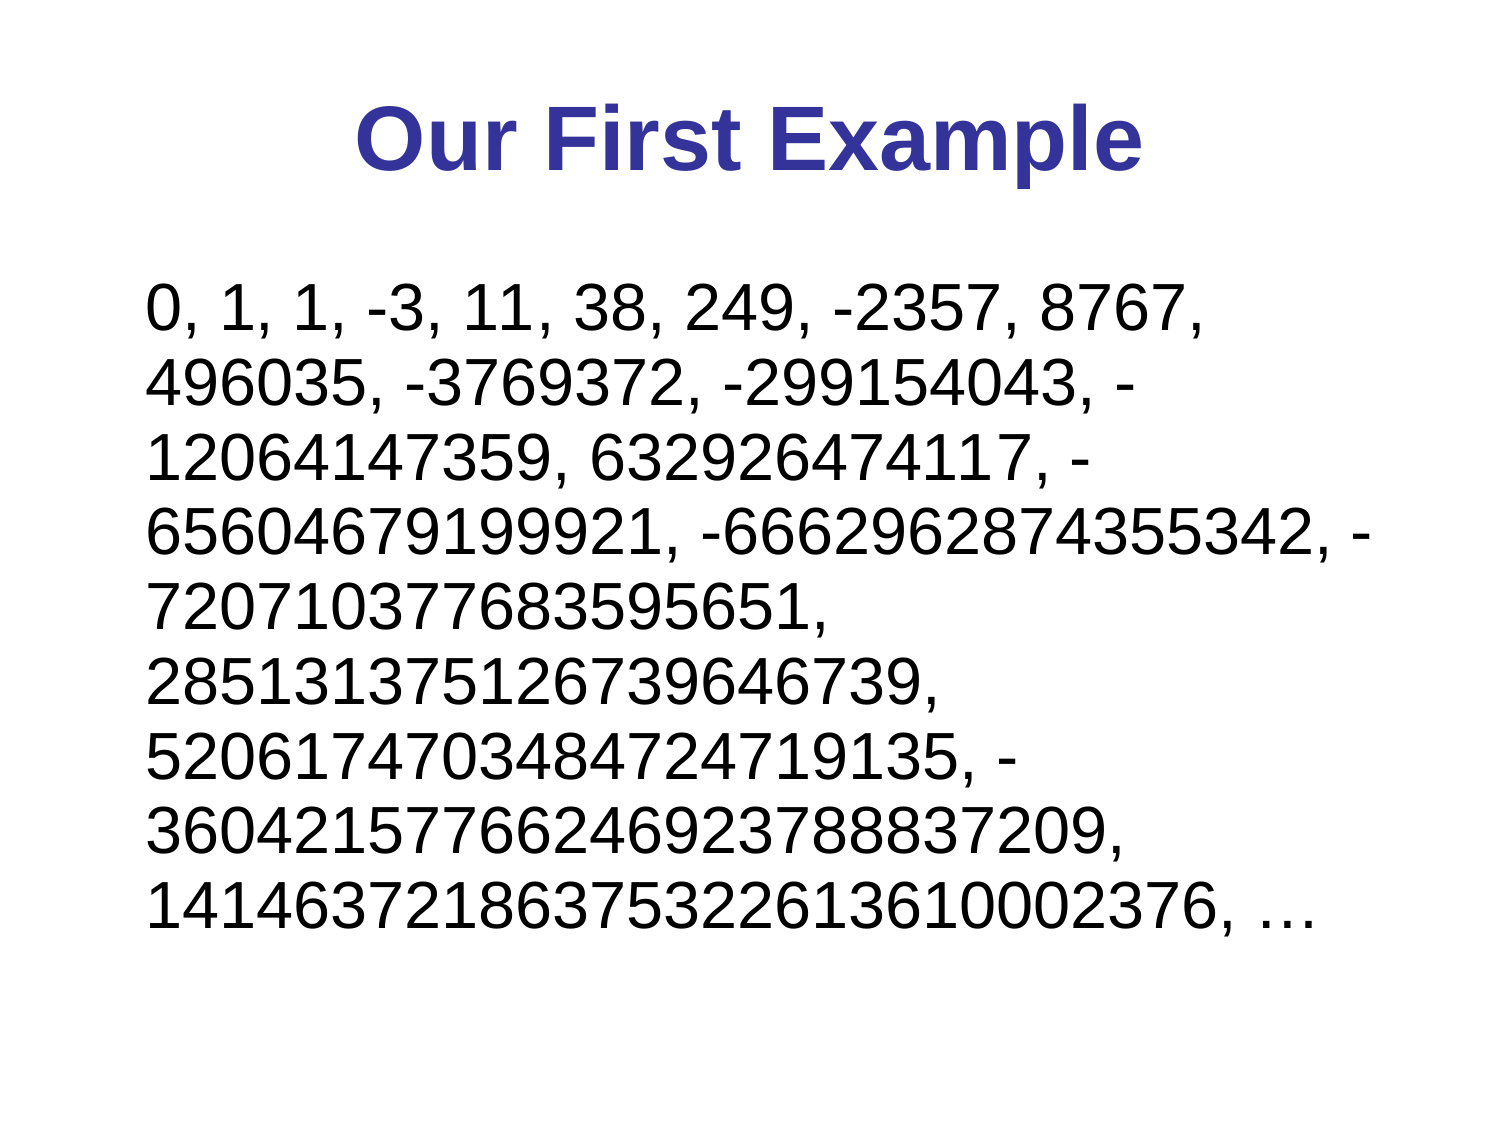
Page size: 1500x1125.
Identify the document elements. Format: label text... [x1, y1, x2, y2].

list 0, 1, 1, -3, 11, 38, 249, -2357, 8767, 496035, -3769372, -299154043, -12064147359, 632926474117, -65604679199921, -6662962874355342, -720710377683595651, 285131375126739646739, 5206174703484724719135, -36042157766246923788837209, 14146372186375322613610002376, … [75, 262, 1426, 1006]
title Our First Example [75, 45, 1426, 233]
